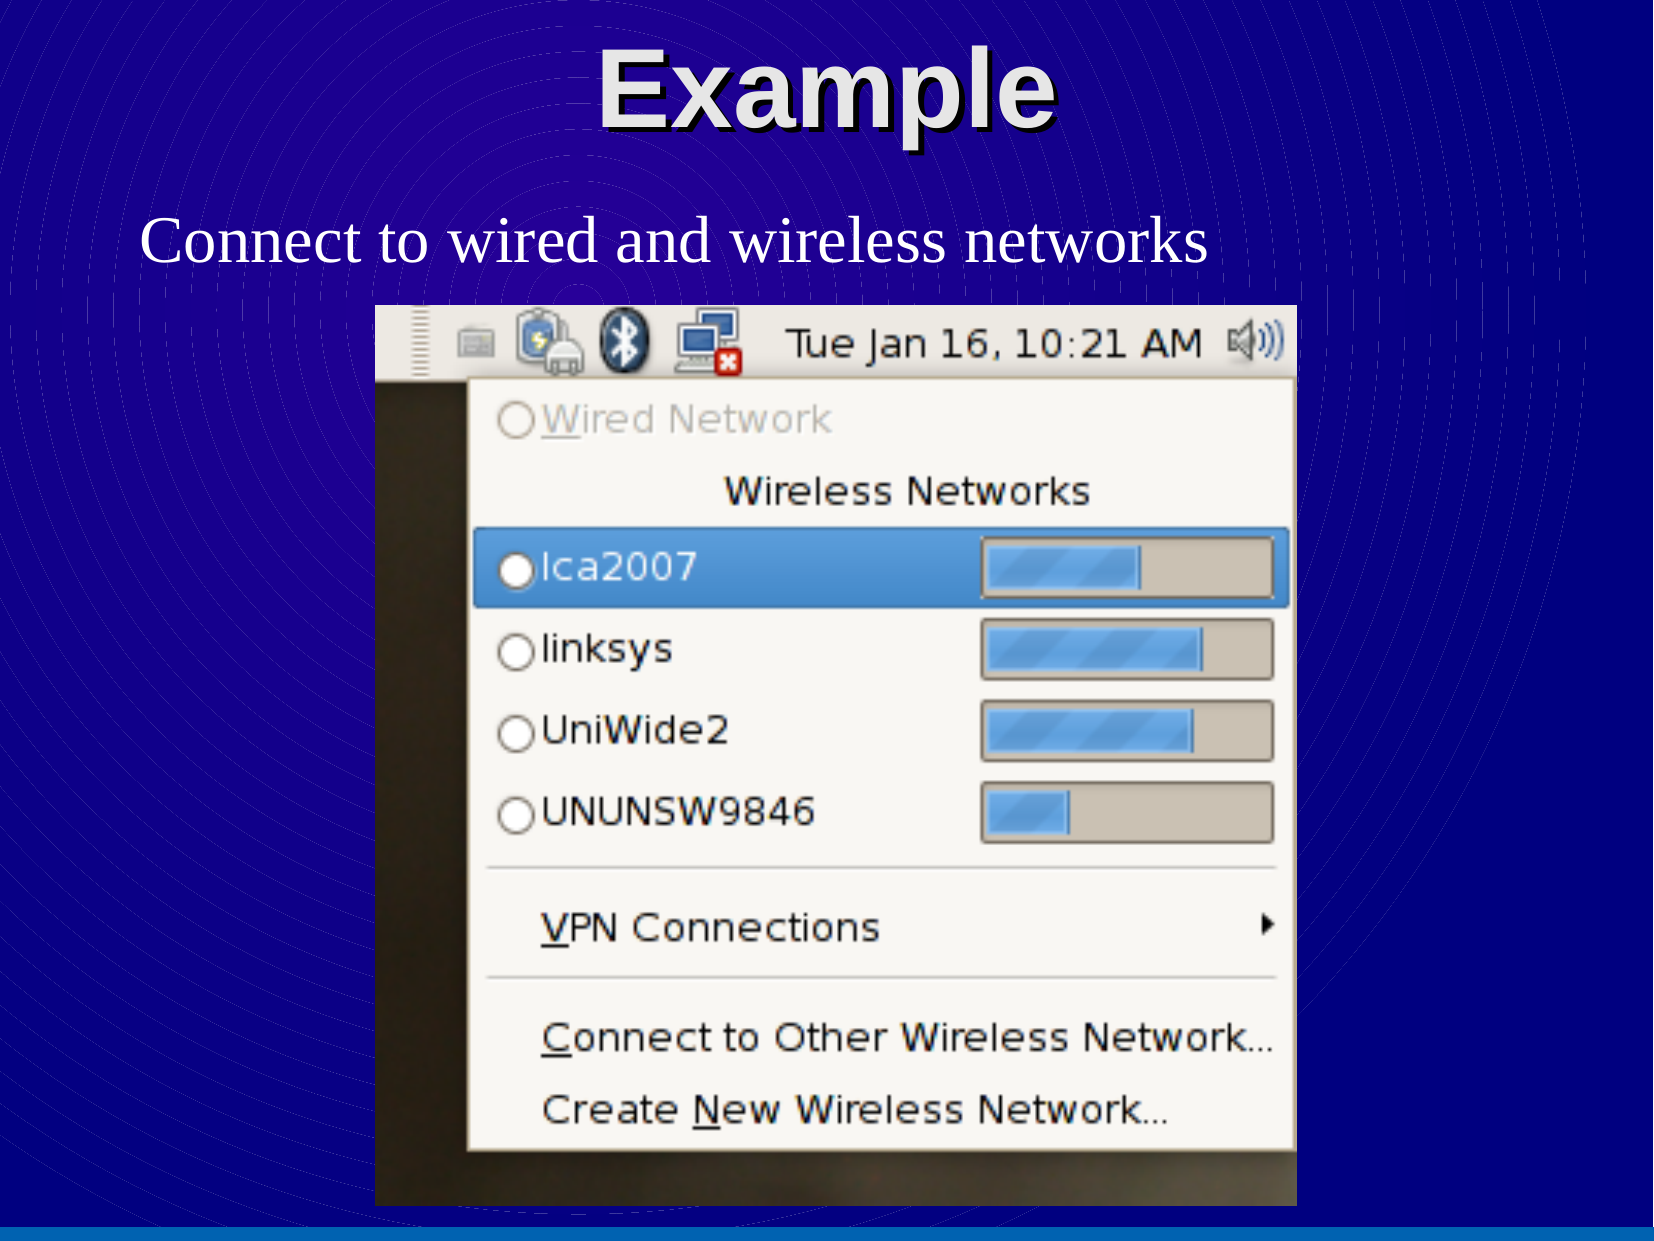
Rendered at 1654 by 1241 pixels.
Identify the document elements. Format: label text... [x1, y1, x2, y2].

list Connect to wired and wireless networks [121, 203, 1533, 389]
picture [375, 305, 1297, 1206]
title Example [121, 0, 1533, 192]
